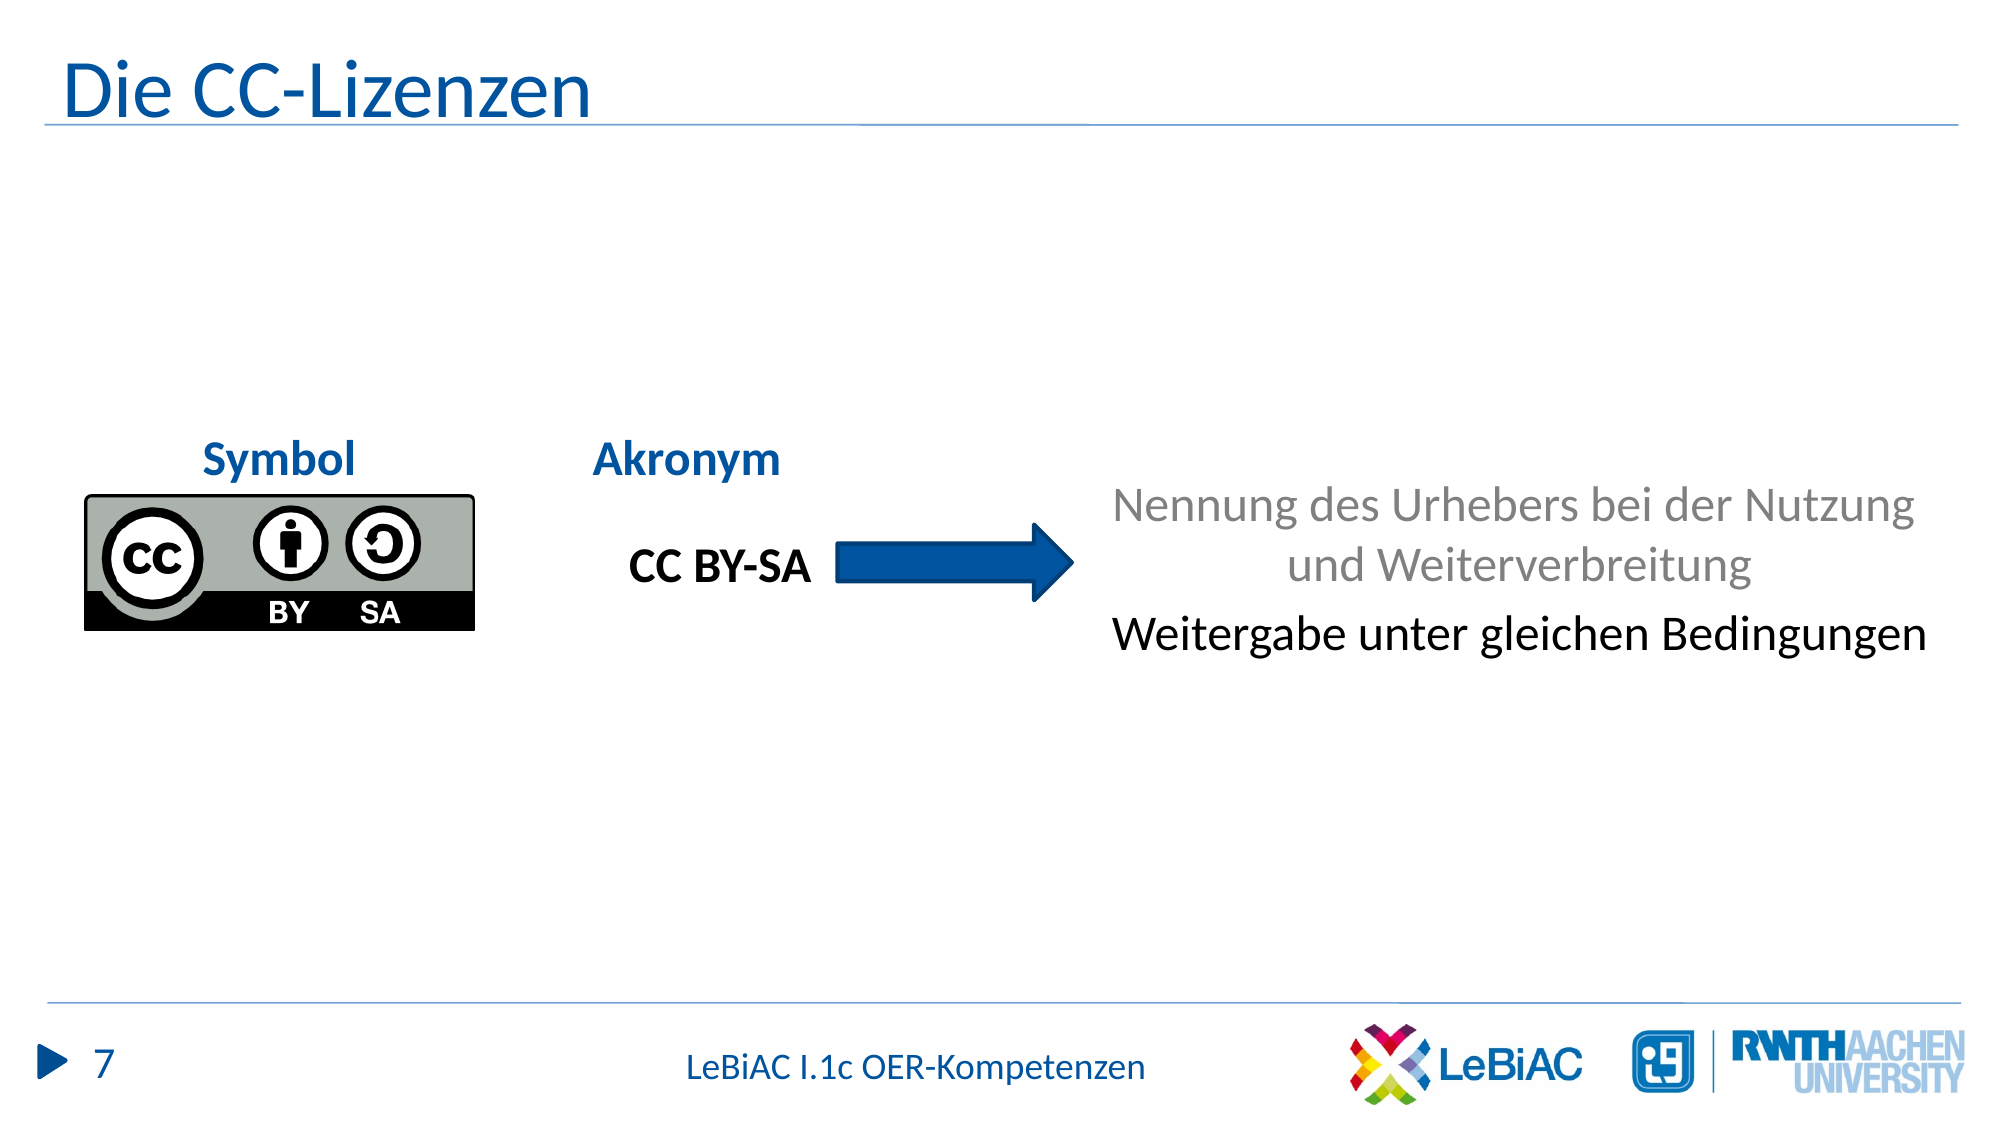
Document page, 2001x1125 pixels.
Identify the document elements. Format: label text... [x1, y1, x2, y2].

text_box [837, 524, 1072, 601]
picture [1350, 1024, 1582, 1105]
text_box CC BY-SA [614, 524, 827, 600]
text_box Weitergabe unter gleichen Bedingungen [1097, 592, 1955, 668]
text_box Nennung des Urhebers bei der Nutzung und Weiterverbreitung [1097, 464, 1942, 592]
picture [1631, 1028, 1966, 1094]
text_box Symbol [187, 417, 372, 493]
picture [84, 494, 475, 631]
title Die CC-Lizenzen [47, 42, 1959, 125]
text_box Akronym [577, 417, 797, 493]
